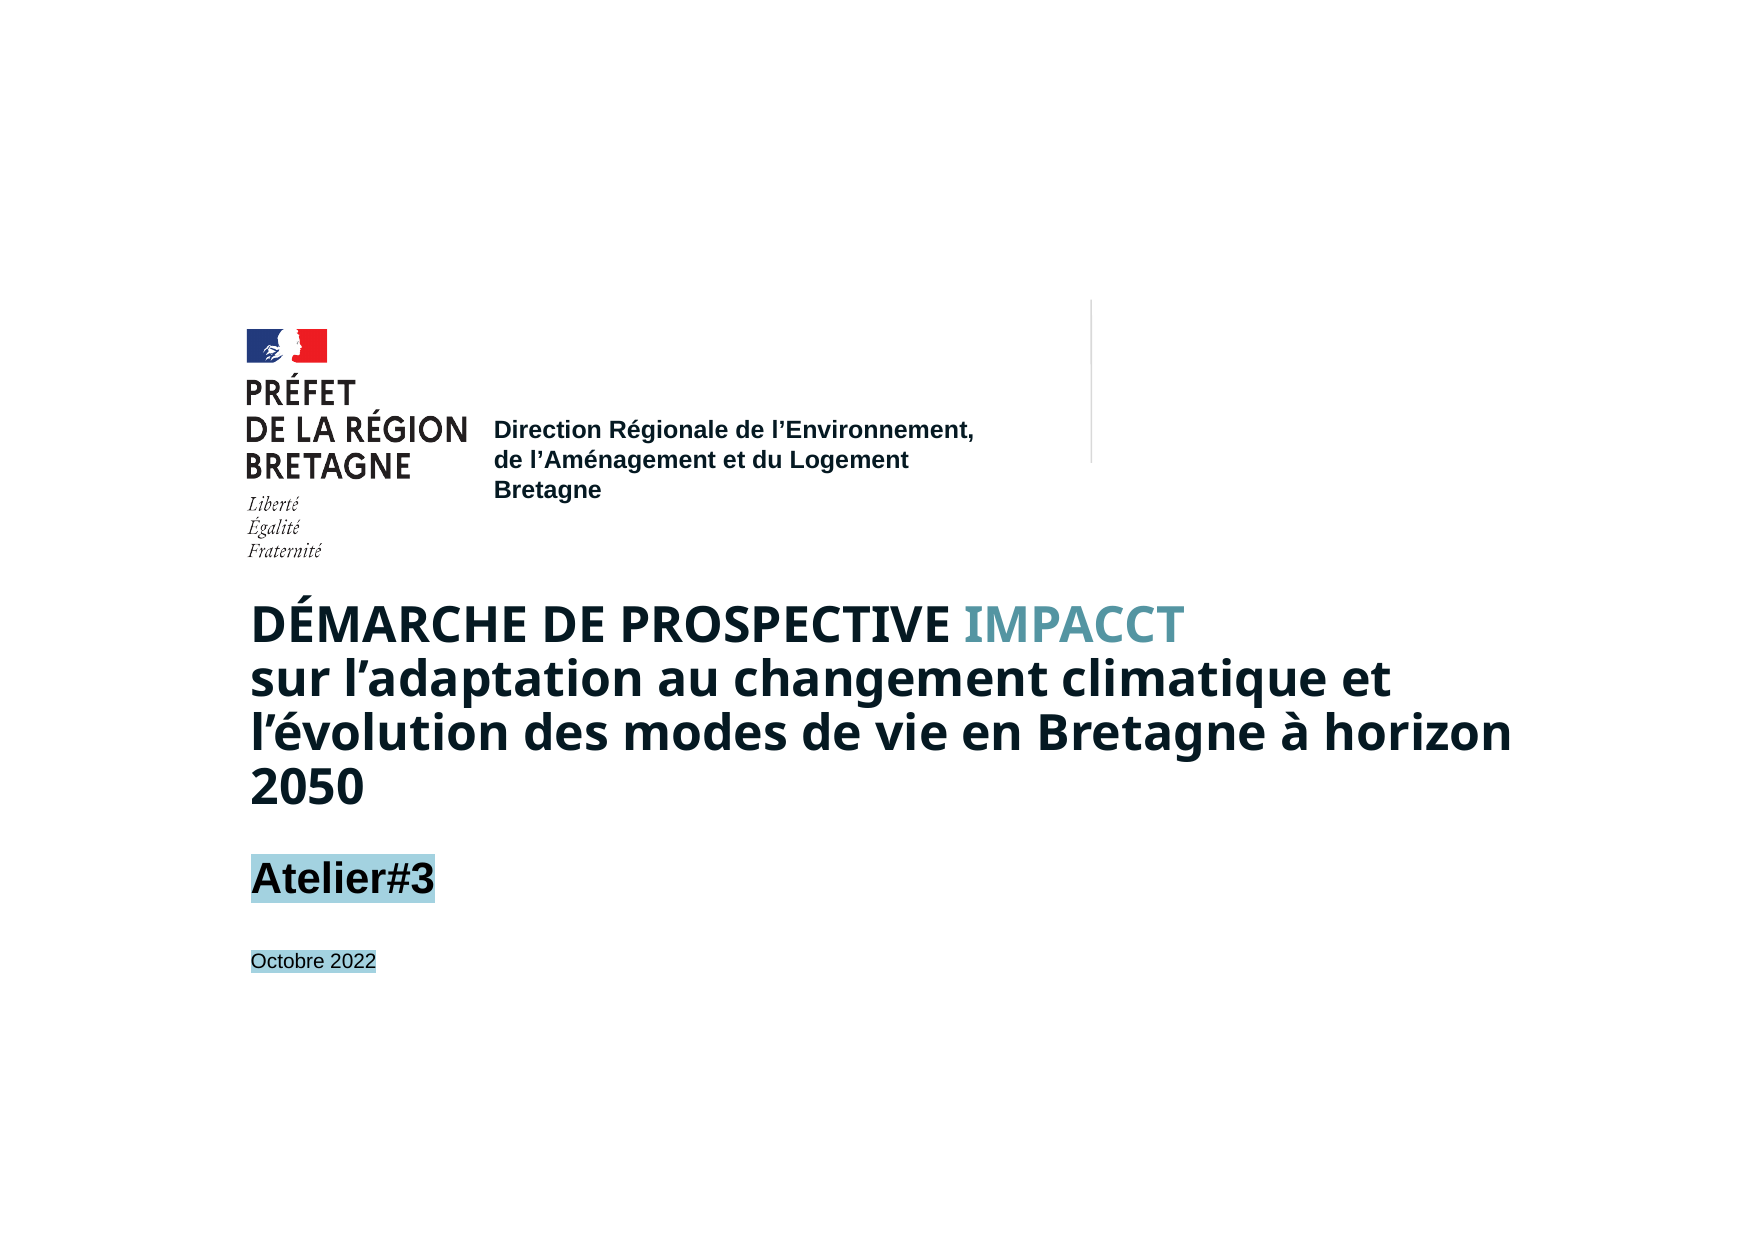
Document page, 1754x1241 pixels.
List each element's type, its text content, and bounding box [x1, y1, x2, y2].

text_box Direction Régionale de l’Environnement, de l’Aménagement et du Logement Bretagne [479, 406, 1033, 479]
text_box DÉMARCHE DE PROSPECTIVE IMPACCT sur l’adaptation au changement climatique et l’évolution des modes de vie en Bretagne à horizon 2050 Atelier#3 Octobre 2022 [231, 590, 1543, 851]
picture [217, 295, 495, 590]
